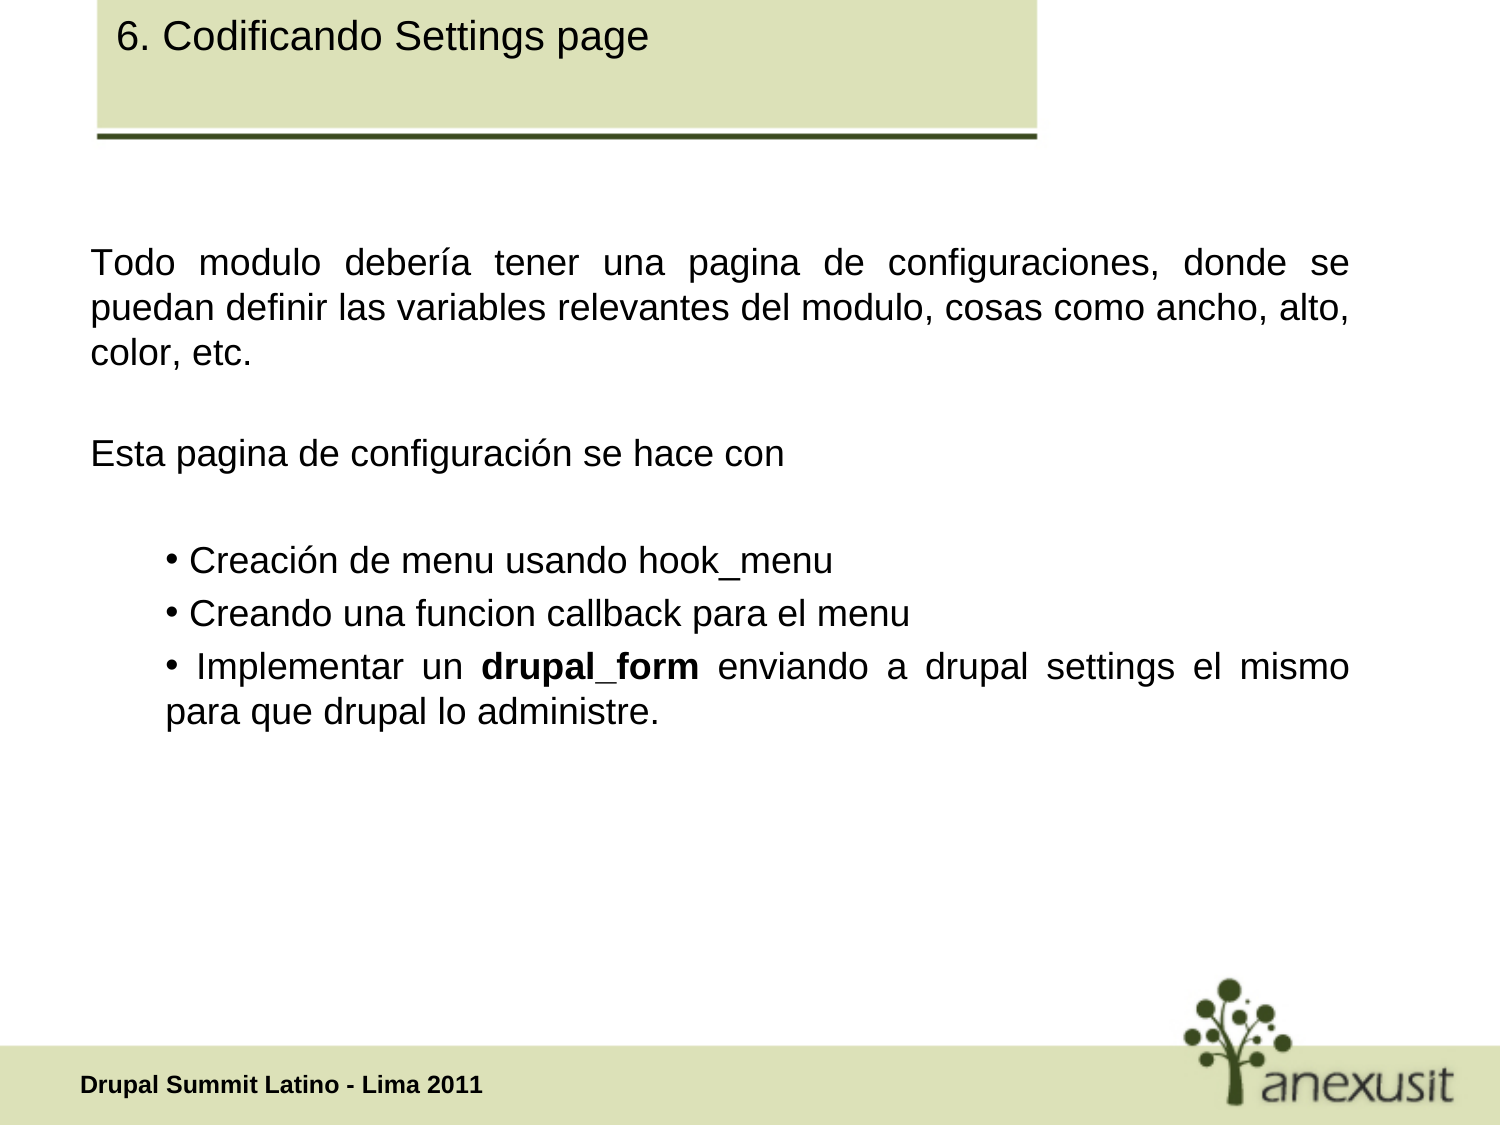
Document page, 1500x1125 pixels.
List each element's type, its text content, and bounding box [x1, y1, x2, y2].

text_box Todo modulo debería tener una pagina de configuraciones, donde se puedan definir las variables relevantes del modulo, cosas como ancho, alto, color, etc. Esta pagina de configuración se hace con Creación de menu usando hook_menu Creando una funcion callback para el menu Implementar un drupal_form enviando a drupal settings el mismo para que drupal lo administre. [75, 229, 1365, 906]
text_box 6. Codificando Settings page [101, 0, 828, 119]
picture [0, 0, 1500, 1125]
text_box Drupal Summit Latino - Lima 2011 [65, 1060, 1066, 1106]
